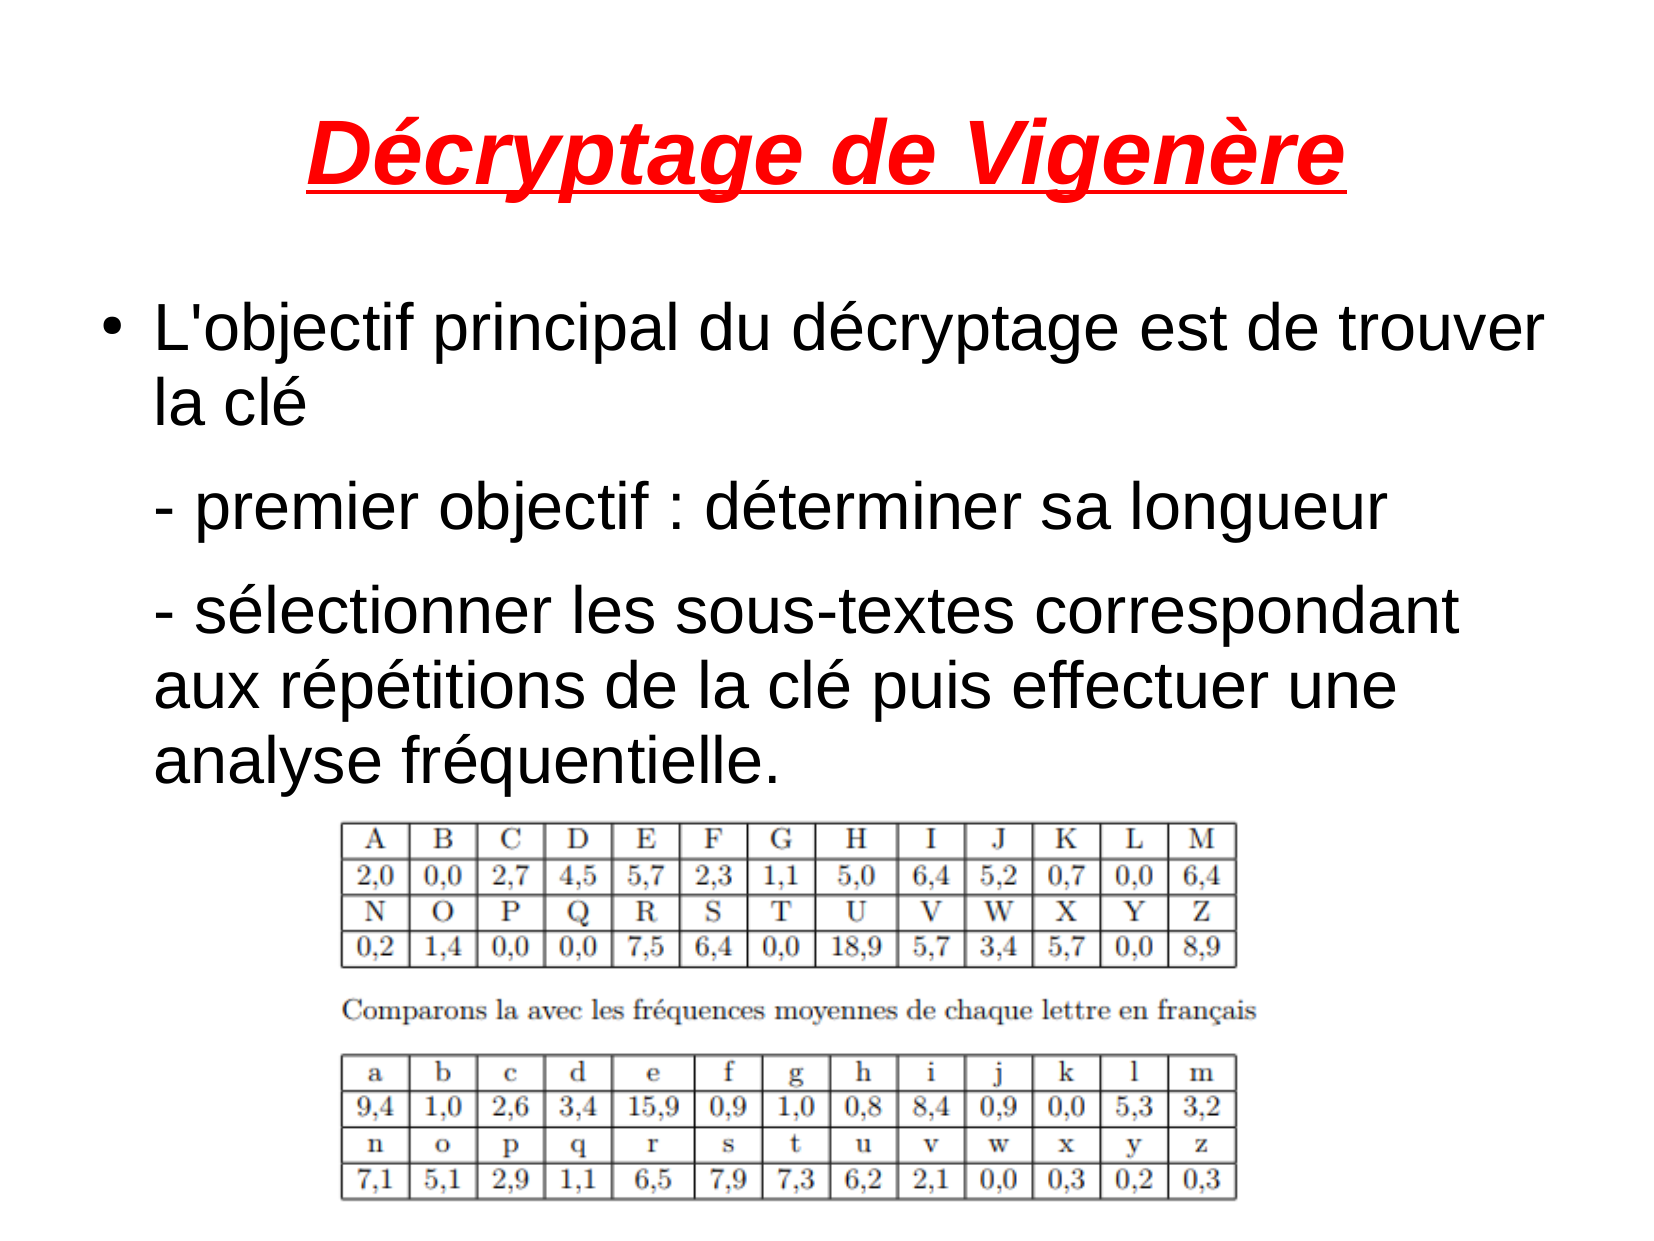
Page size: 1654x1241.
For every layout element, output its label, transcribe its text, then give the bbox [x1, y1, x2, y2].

picture [330, 814, 1264, 1205]
title Décryptage de Vigenère [82, 49, 1571, 257]
list L'objectif principal du décryptage est de trouver la clé - premier objectif : déterminer sa longueur - sélectionner les sous-textes correspondant aux répétitions de la clé puis effectuer une analyse fréquentielle. [82, 290, 1571, 1109]
